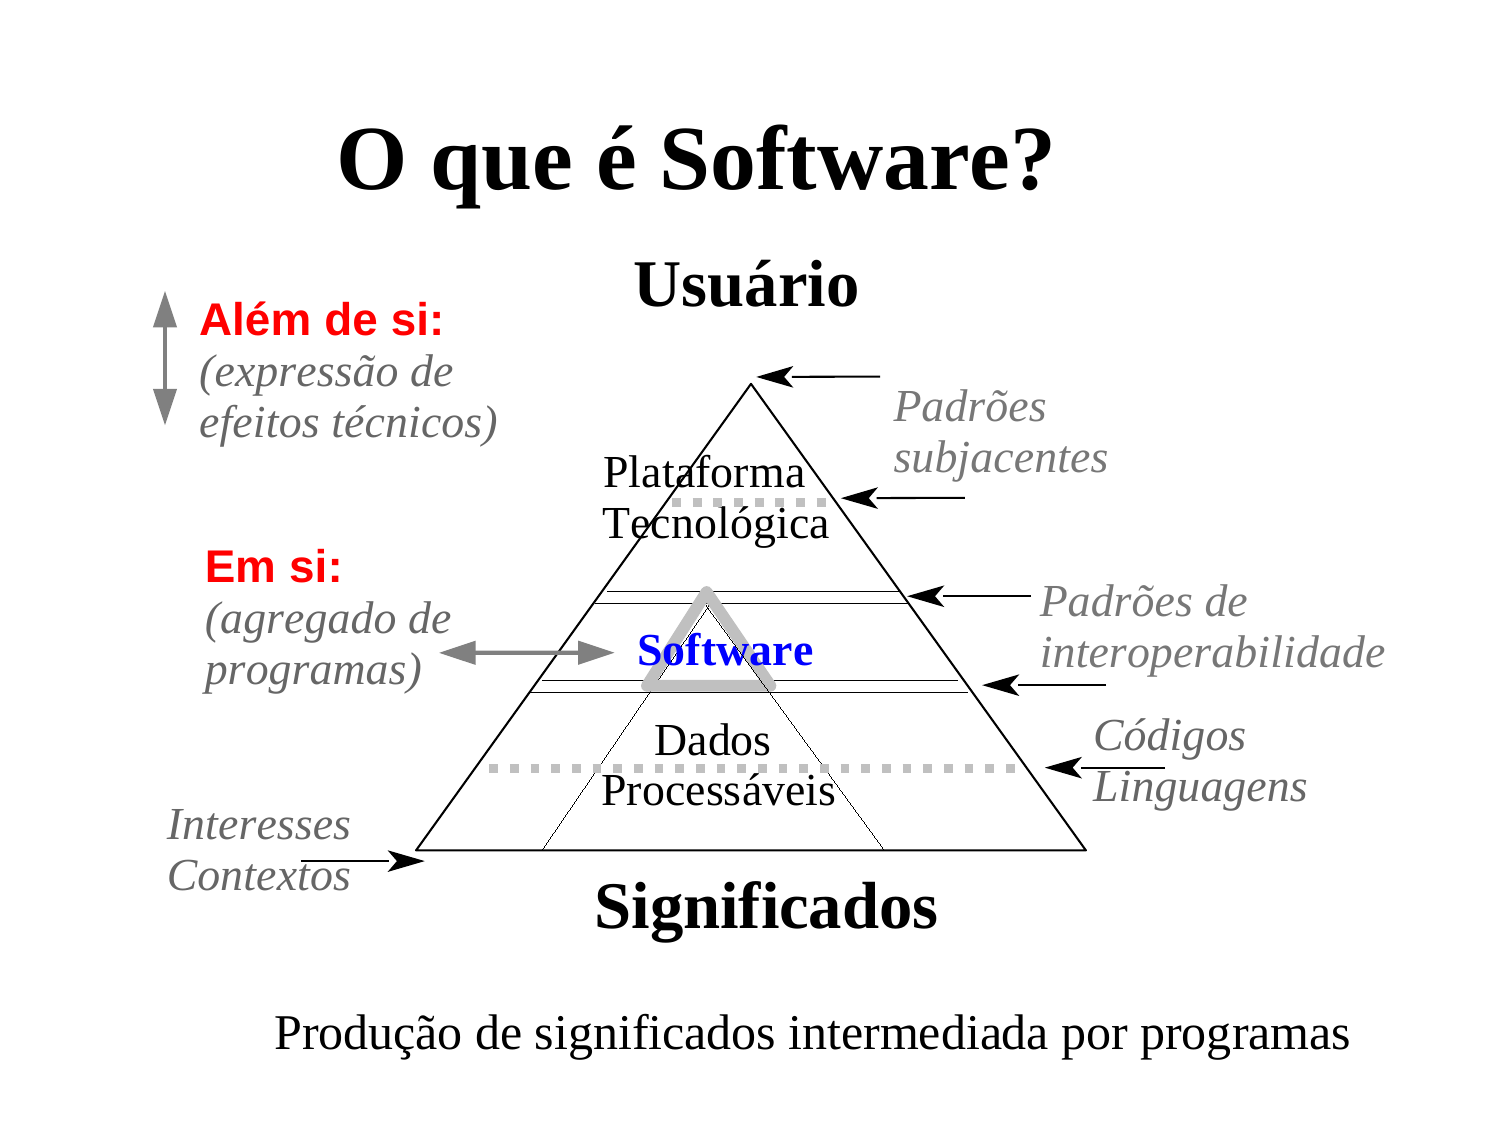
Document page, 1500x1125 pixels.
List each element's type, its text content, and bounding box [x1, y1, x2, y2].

text_box Plataforma Tecnológica [587, 438, 846, 567]
text_box Significados [377, 861, 1157, 952]
text_box Dados Processáveis [586, 706, 853, 824]
text_box Interesses Contextos [151, 790, 655, 926]
text_box Usuário [469, 239, 1024, 329]
text_box Padrões subjacentes [878, 372, 1166, 498]
text_box Padrões de interoperabilidade [1024, 567, 1431, 703]
text_box Produção de significados intermediada por programas [274, 1004, 1352, 1125]
text_box [712, 383, 790, 438]
text_box Além de si: (expressão de efeitos técnicos) [184, 286, 533, 464]
title O que é Software? [138, 65, 1371, 253]
text_box [459, 516, 1086, 851]
text_box Códigos Linguagens [1078, 701, 1354, 833]
text_box Software [622, 617, 852, 691]
text_box Em si: (agregado de programas) [189, 533, 500, 711]
